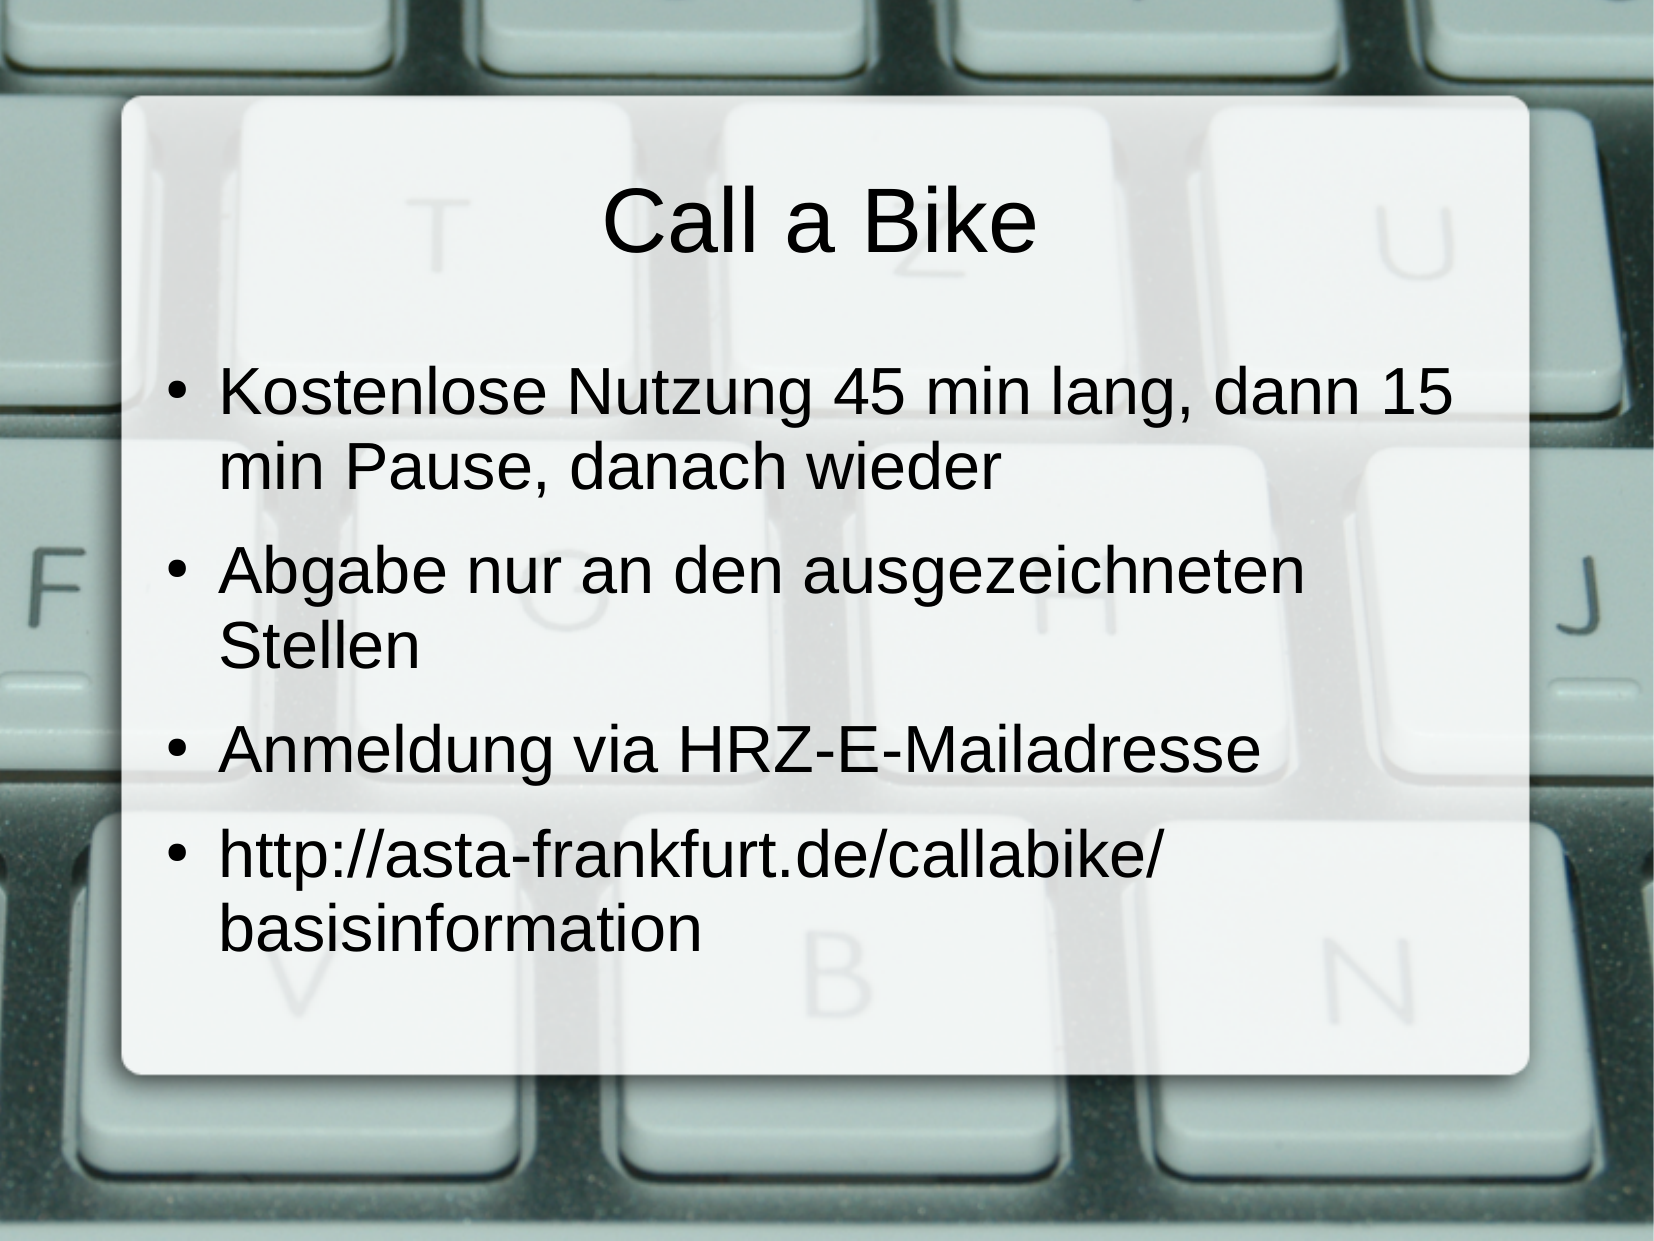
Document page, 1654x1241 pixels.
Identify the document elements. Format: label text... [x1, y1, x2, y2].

list Kostenlose Nutzung 45 min lang, dann 15 min Pause, danach wieder Abgabe nur an den ausgezeichneten Stellen Anmeldung via HRZ-E-Mailadresse http://asta-frankfurt.de/callabike/basisinformation [147, 354, 1506, 1063]
title Call a Bike [135, 117, 1506, 325]
picture [0, 0, 1654, 1241]
